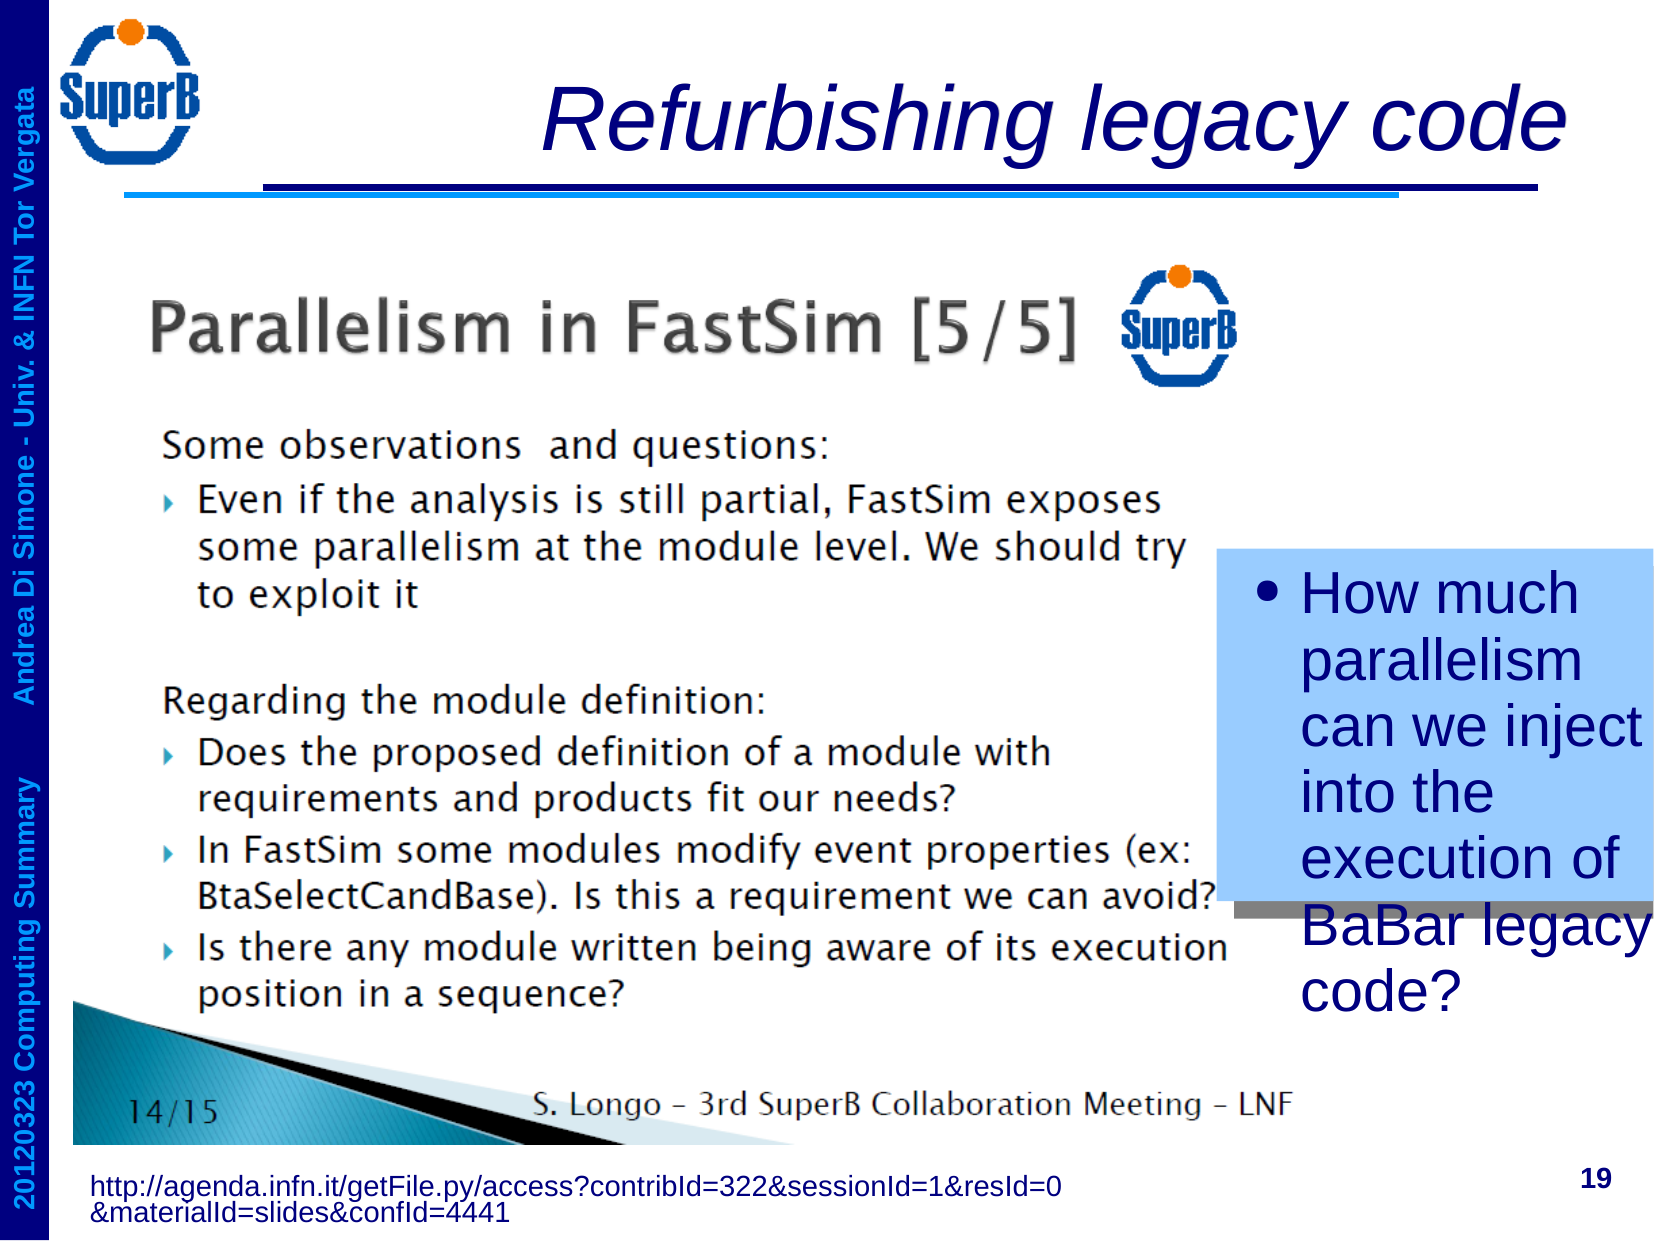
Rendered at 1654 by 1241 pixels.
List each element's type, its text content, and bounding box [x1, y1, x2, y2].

title Refurbishing legacy code [82, 49, 1571, 188]
list How much parallelism can we inject into the execution of BaBar legacy code? [1237, 560, 1654, 1051]
text_box [1216, 548, 1654, 902]
text_box http://agenda.infn.it/getFile.py/access?contribId=322&sessionId=1&resId=0&materialId=slides&confId=4441 [75, 1162, 1091, 1211]
picture [73, 219, 1306, 1145]
picture [51, 16, 208, 170]
